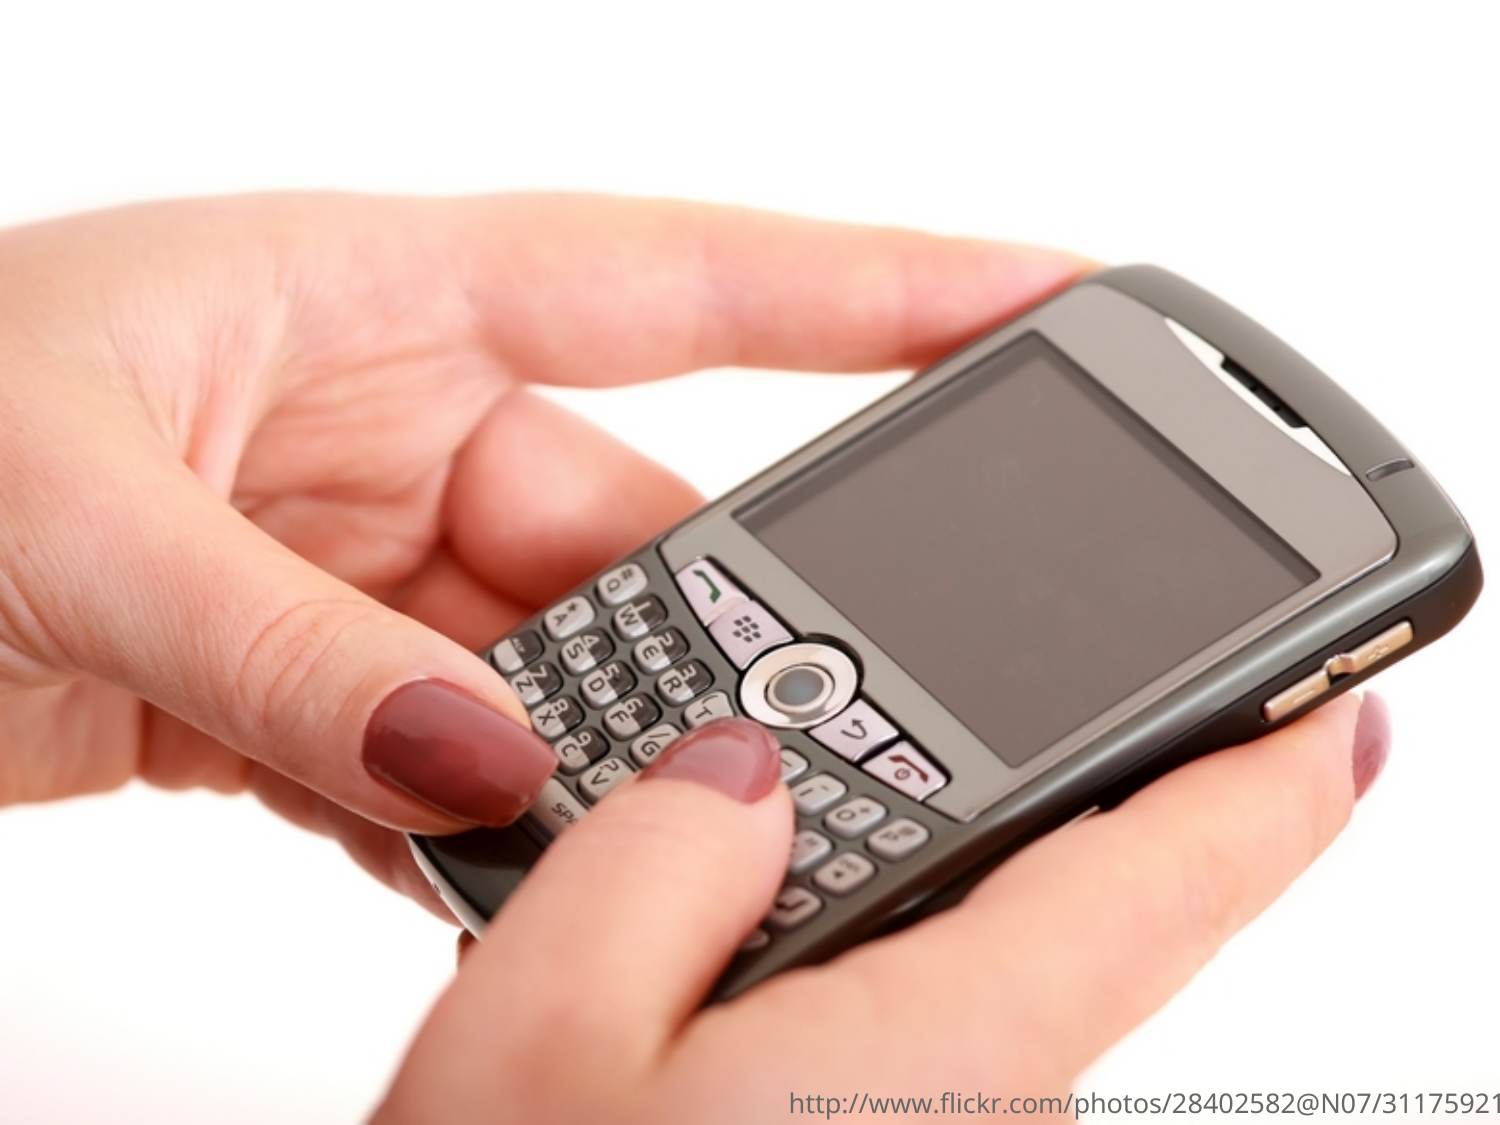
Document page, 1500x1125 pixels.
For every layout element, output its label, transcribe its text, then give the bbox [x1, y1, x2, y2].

picture [0, 70, 1500, 1125]
text_box http://www.flickr.com/photos/28402582@N07/3117592199/ [417, 1080, 1500, 1124]
